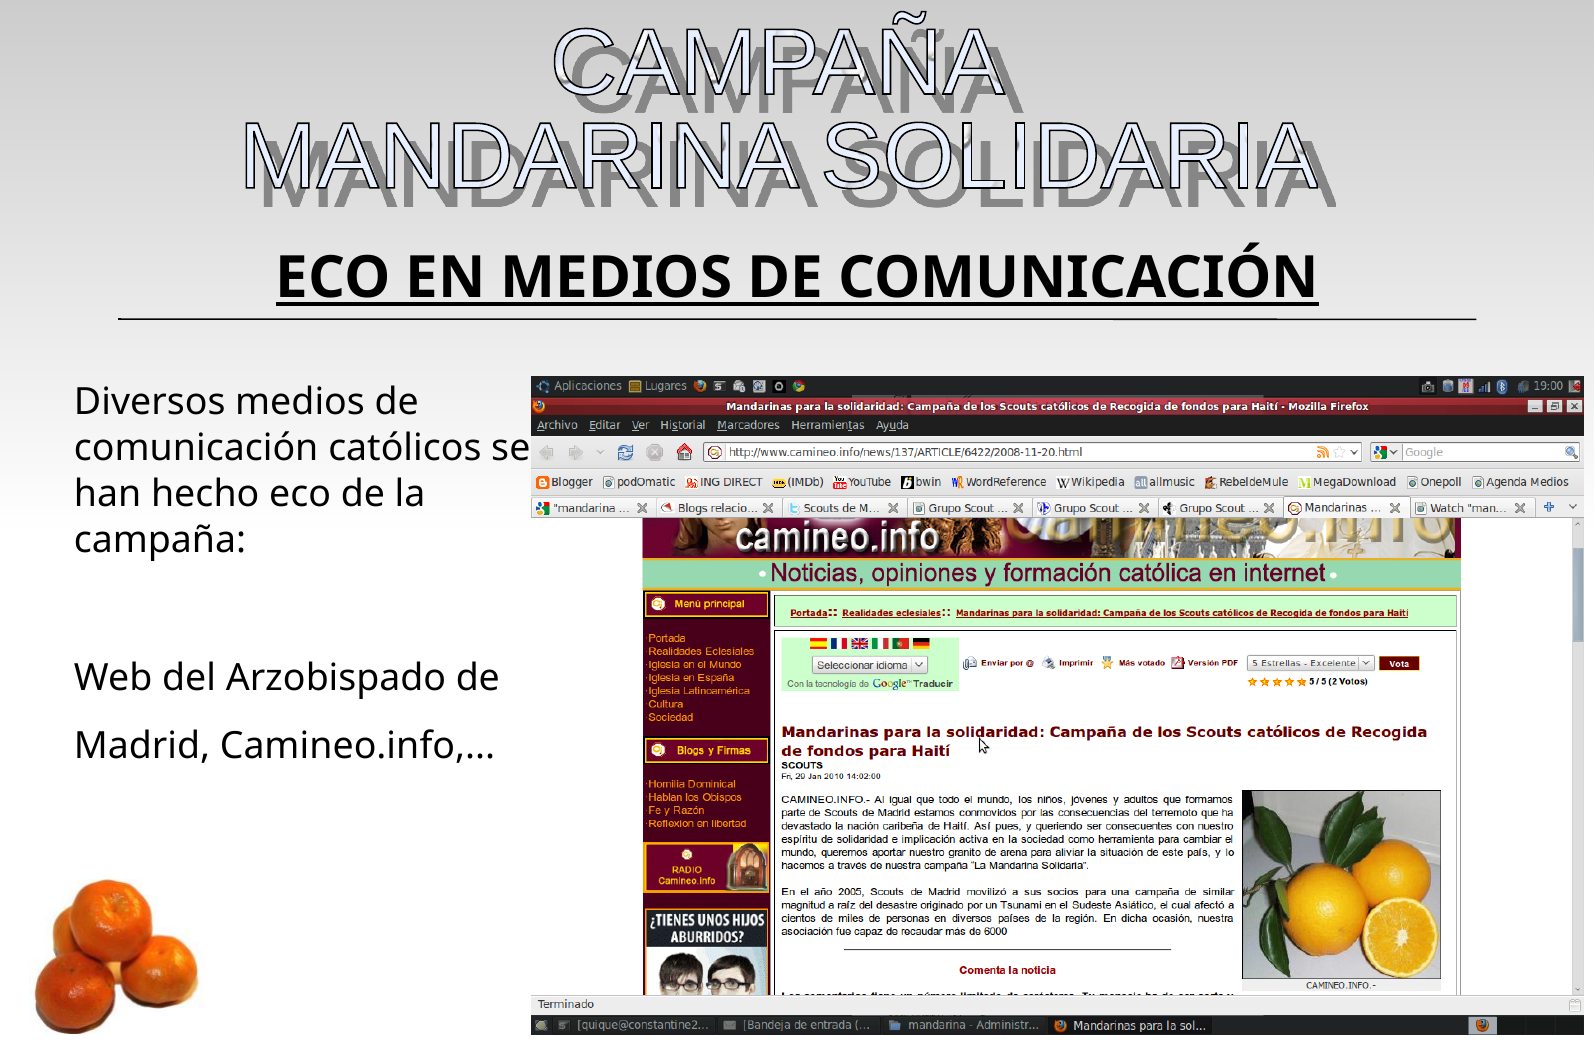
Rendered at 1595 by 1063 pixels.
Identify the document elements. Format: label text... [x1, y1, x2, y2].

text_box CAMPAÑA MANDARINA SOLIDARIA [583, 123, 640, 188]
text_box CAMPAÑA MANDARINA SOLIDARIA [824, 122, 879, 189]
text_box CAMPAÑA MANDARINA SOLIDARIA [1040, 123, 1097, 188]
text_box CAMPAÑA MANDARINA SOLIDARIA [514, 123, 576, 188]
text_box Diversos medios de comunicación católicos se han hecho eco de la campaña: Web del Arzobispado de Madrid, Camineo.info,... [59, 369, 562, 981]
text_box CAMPAÑA MANDARINA SOLIDARIA [882, 29, 935, 95]
text_box CAMPAÑA MANDARINA SOLIDARIA [765, 29, 815, 95]
text_box CAMPAÑA MANDARINA SOLIDARIA [246, 123, 309, 188]
text_box CAMPAÑA MANDARINA SOLIDARIA [1170, 123, 1227, 188]
text_box CAMPAÑA MANDARINA SOLIDARIA [1256, 123, 1318, 188]
text_box CAMPAÑA MANDARINA SOLIDARIA [554, 28, 614, 95]
text_box CAMPAÑA MANDARINA SOLIDARIA [677, 123, 730, 188]
text_box CAMPAÑA MANDARINA SOLIDARIA [962, 123, 1005, 188]
text_box CAMPAÑA MANDARINA SOLIDARIA [1239, 123, 1248, 188]
text_box ECO EN MEDIOS DE COMUNICACIÓN [177, 230, 1418, 316]
text_box CAMPAÑA MANDARINA SOLIDARIA [687, 29, 750, 95]
text_box CAMPAÑA MANDARINA SOLIDARIA [1015, 123, 1025, 188]
text_box CAMPAÑA MANDARINA SOLIDARIA [737, 123, 800, 188]
text_box CAMPAÑA MANDARINA SOLIDARIA [454, 123, 510, 188]
text_box CAMPAÑA MANDARINA SOLIDARIA [812, 29, 875, 95]
text_box CAMPAÑA MANDARINA SOLIDARIA [386, 123, 439, 188]
text_box CAMPAÑA MANDARINA SOLIDARIA [617, 29, 680, 95]
text_box CAMPAÑA MANDARINA SOLIDARIA [886, 122, 951, 189]
picture [29, 879, 203, 1034]
text_box CAMPAÑA MANDARINA SOLIDARIA [1100, 123, 1163, 188]
text_box CAMPAÑA MANDARINA SOLIDARIA [316, 123, 379, 188]
text_box CAMPAÑA MANDARINA SOLIDARIA [652, 123, 661, 188]
picture [531, 376, 1584, 1035]
text_box CAMPAÑA MANDARINA SOLIDARIA [942, 29, 1005, 95]
